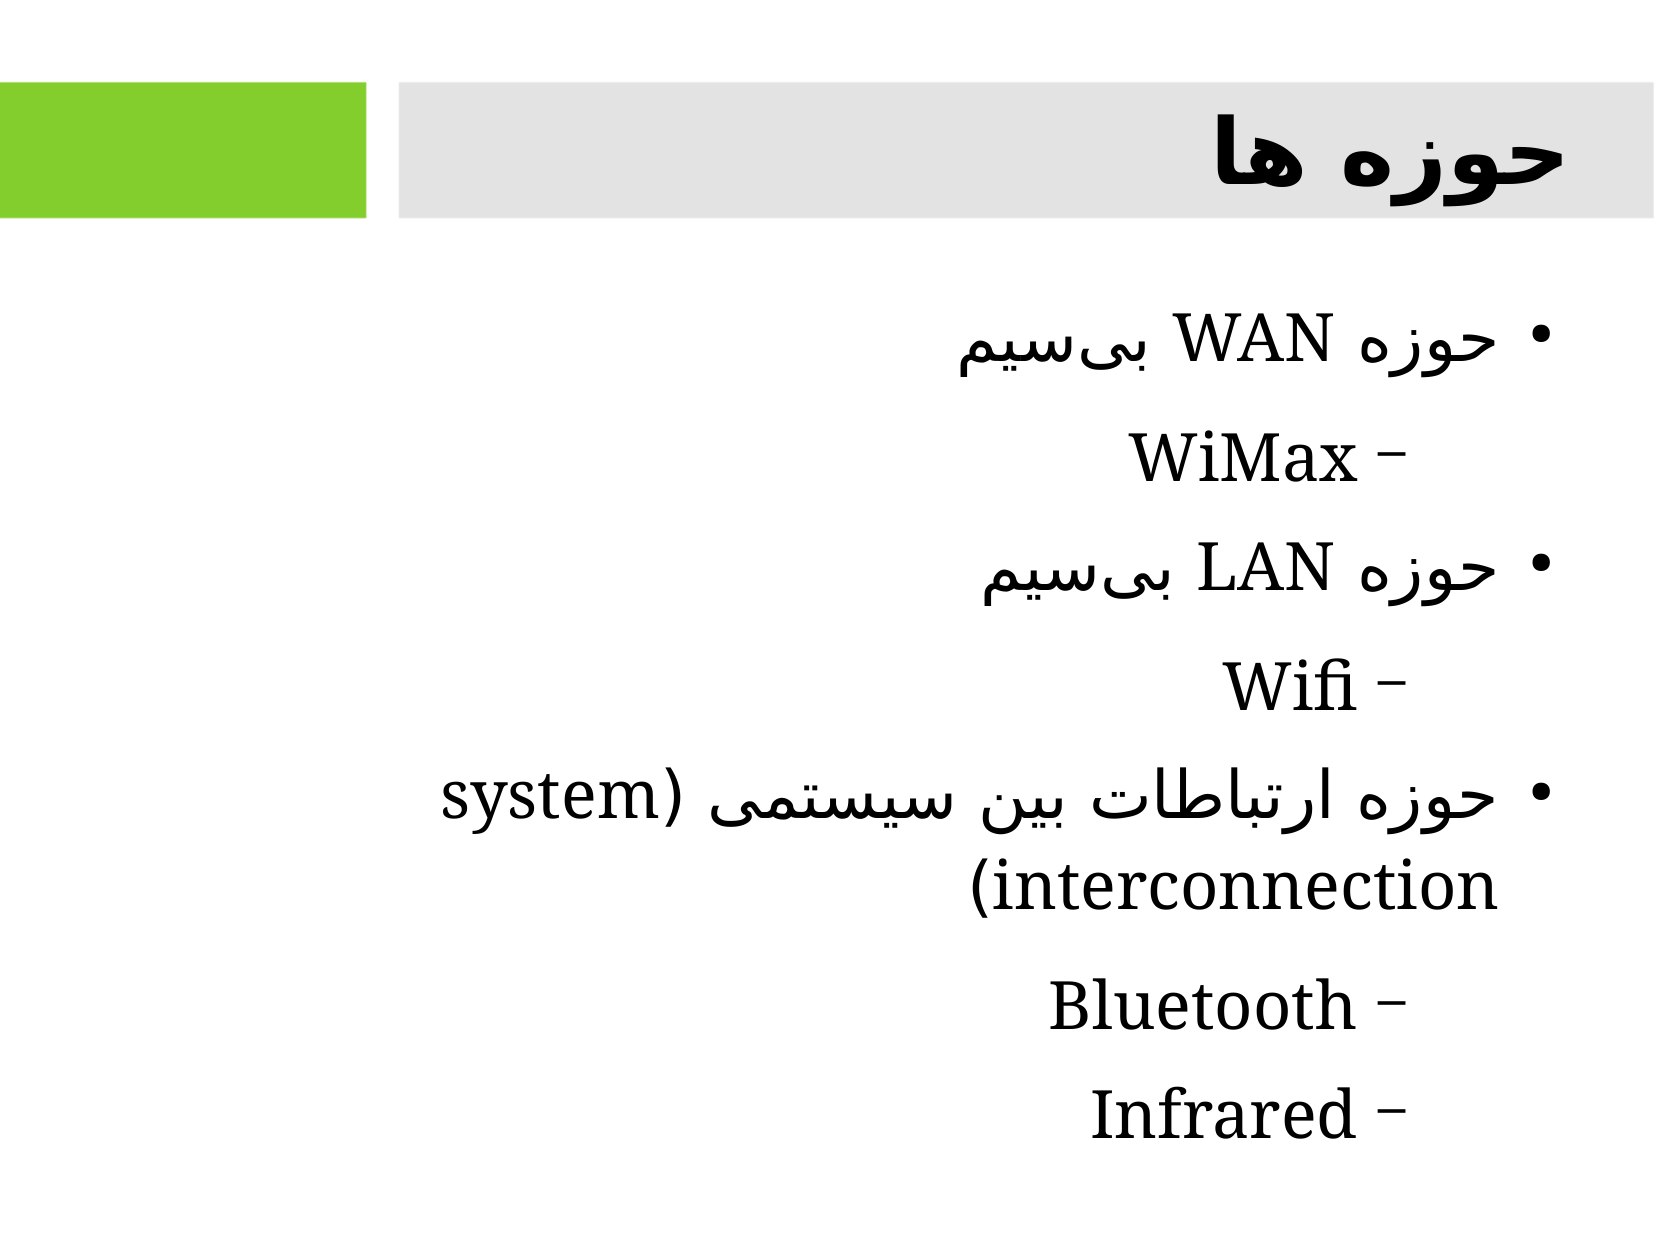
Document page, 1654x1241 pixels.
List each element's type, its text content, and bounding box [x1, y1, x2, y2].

picture [0, 0, 1654, 1241]
title حوزه ها [82, 49, 1571, 257]
list حوزه WAN بی‌سیم WiMax حوزه LAN بی‌سیم Wifi حوزه ارتباطات بین سیستمی (system interconnection) Bluetooth Infrared [82, 290, 1571, 1182]
